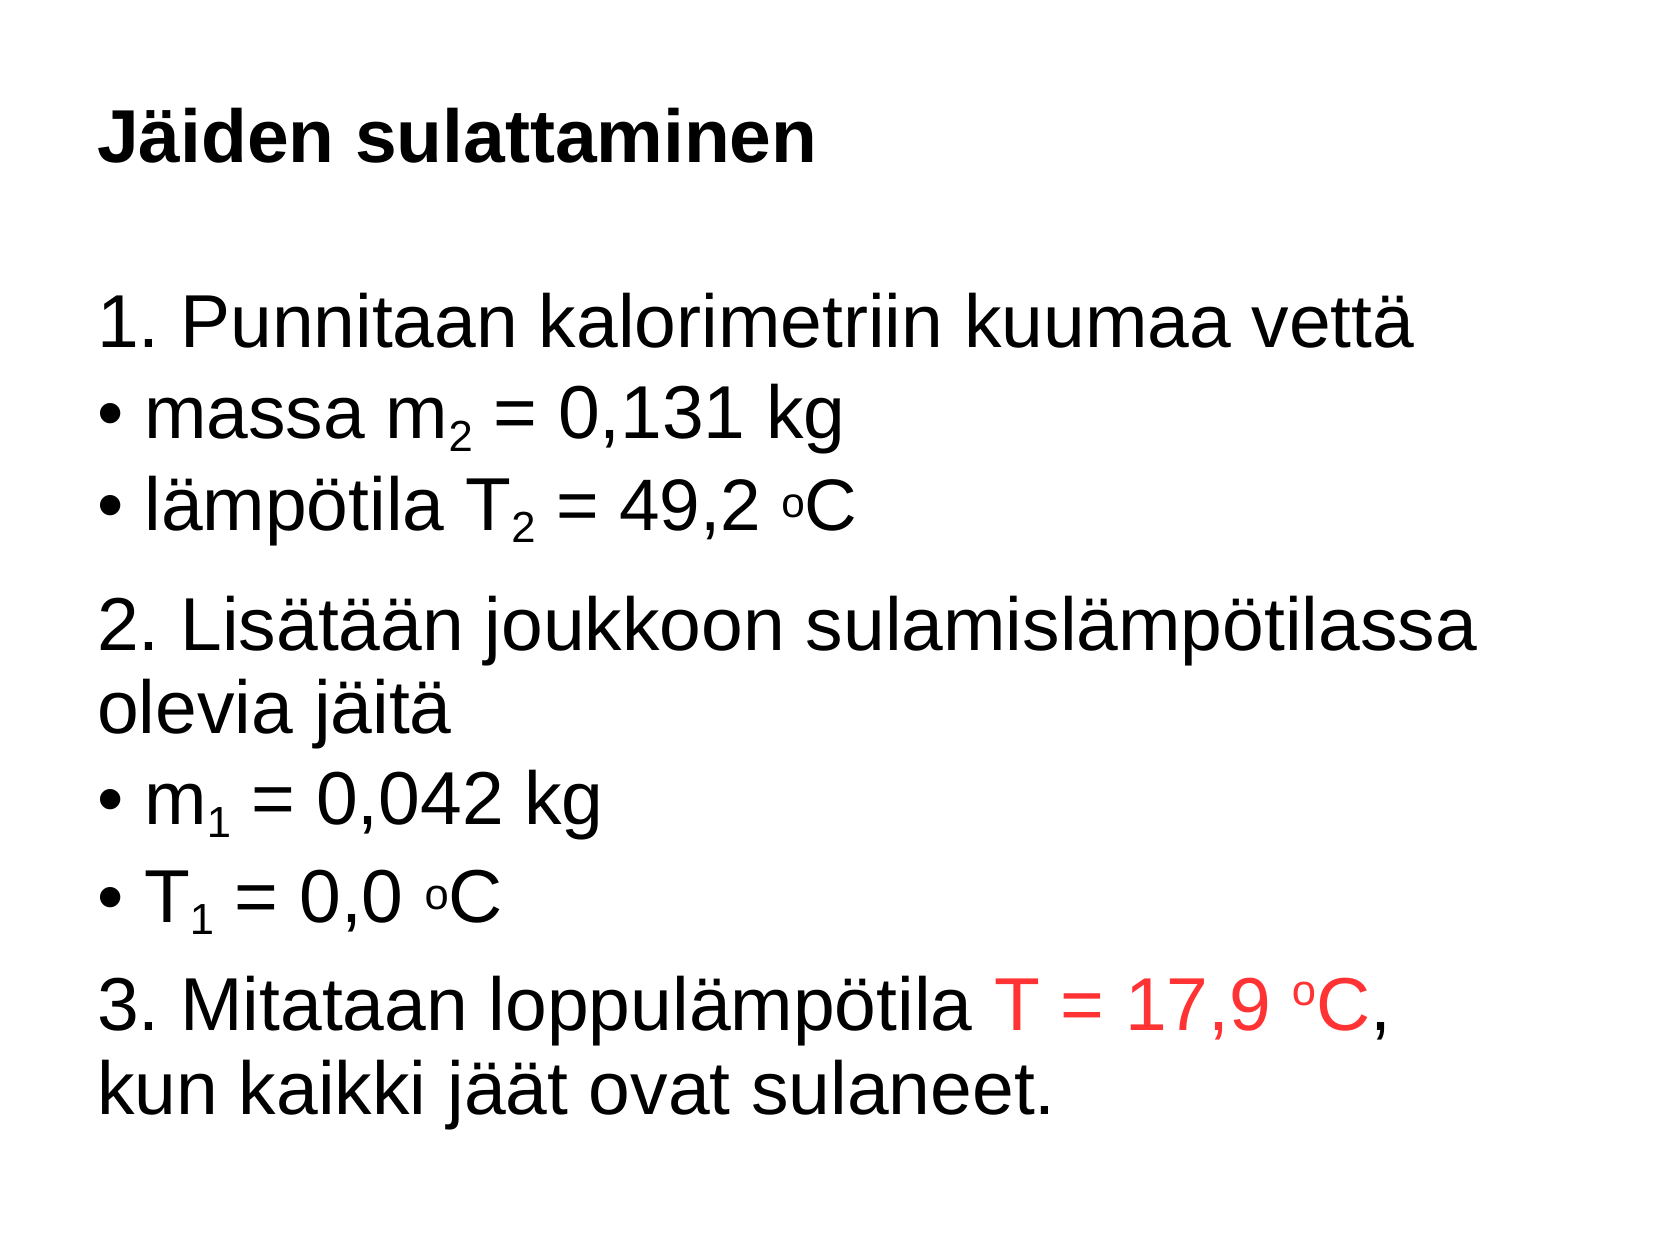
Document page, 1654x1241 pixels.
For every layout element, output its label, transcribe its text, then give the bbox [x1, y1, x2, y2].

text_box Jäiden sulattaminen 1. Punnitaan kalorimetriin kuumaa vettä • massa m2 = 0,131 kg • lämpötila T2 = 49,2 oC 2. Lisätään joukkoon sulamislämpötilassa olevia jäitä • m1 = 0,042 kg • T1 = 0,0 oC 3. Mitataan loppulämpötila T = 17,9 oC, kun kaikki jäät ovat sulaneet. [82, 82, 1501, 1155]
